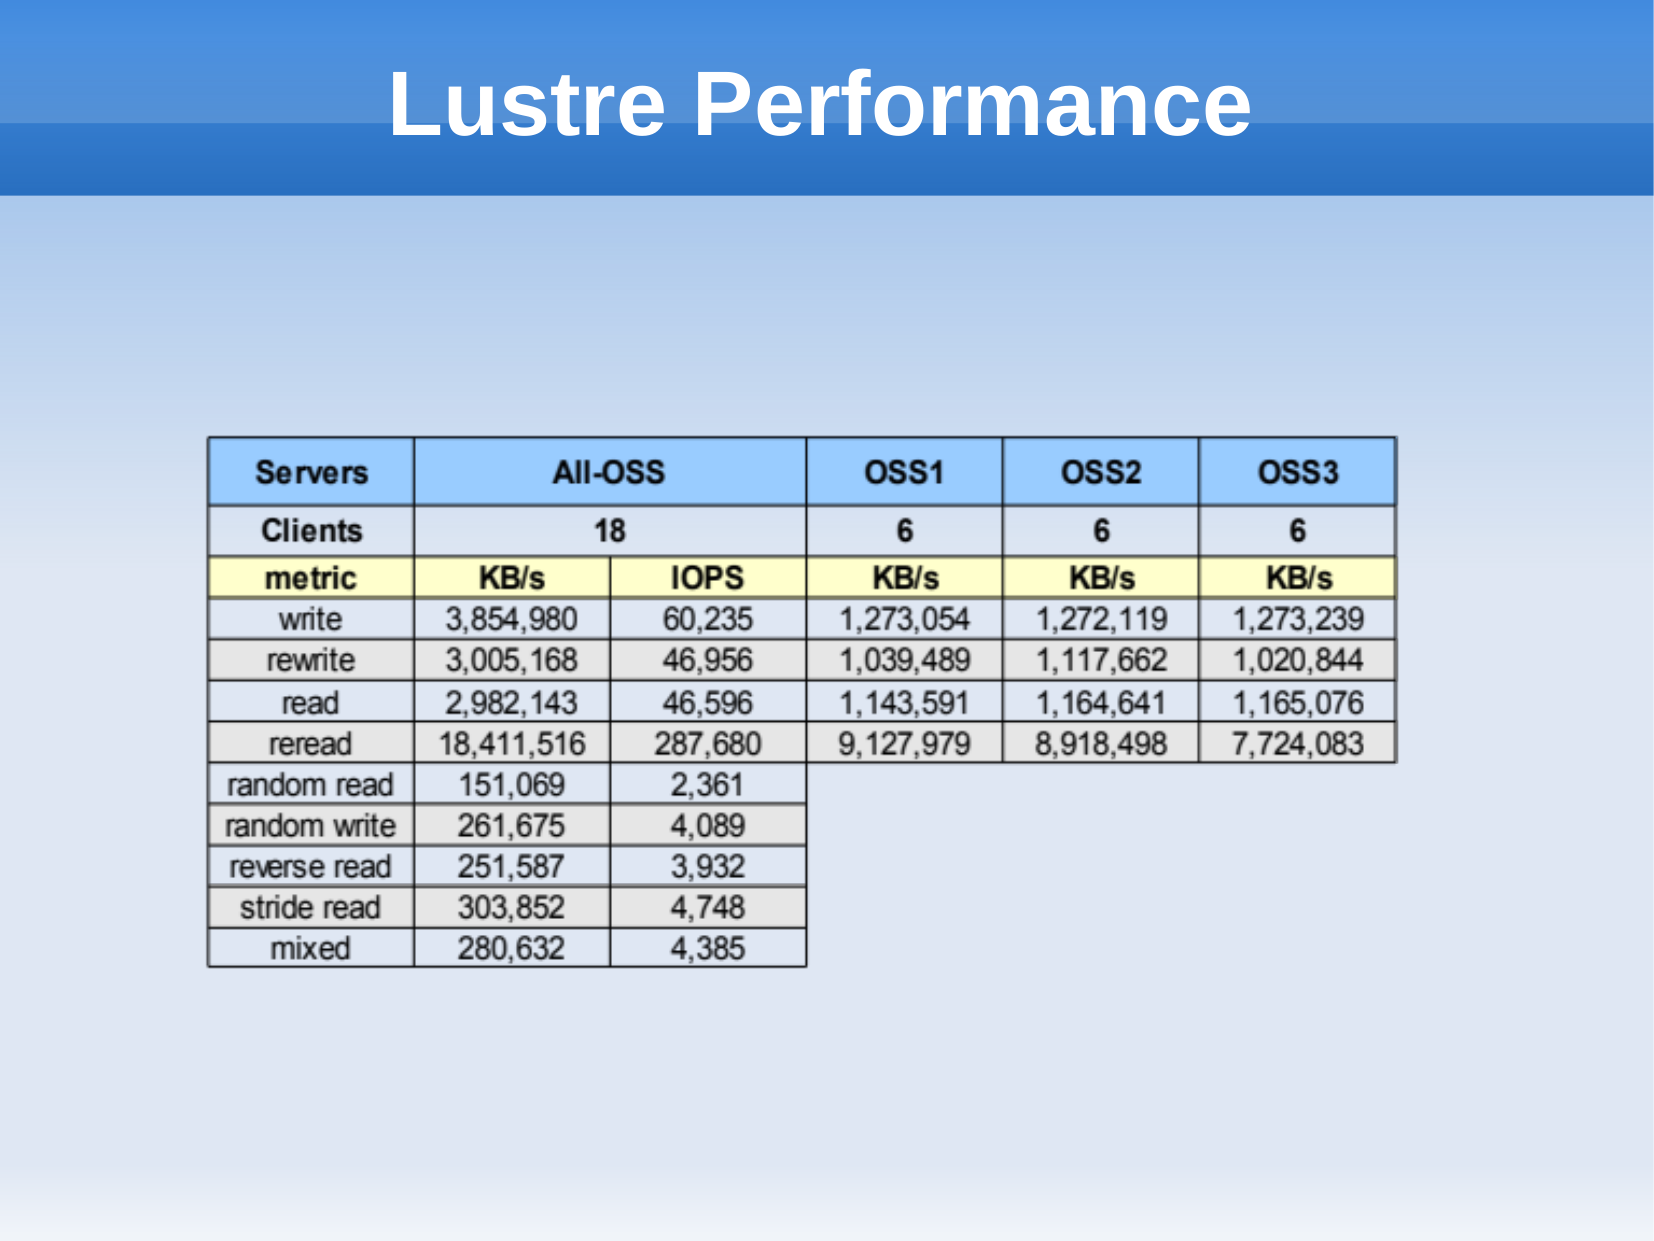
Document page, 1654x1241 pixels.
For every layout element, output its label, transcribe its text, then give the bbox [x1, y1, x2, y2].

title Lustre Performance [76, 0, 1565, 208]
picture [0, 0, 1654, 1241]
